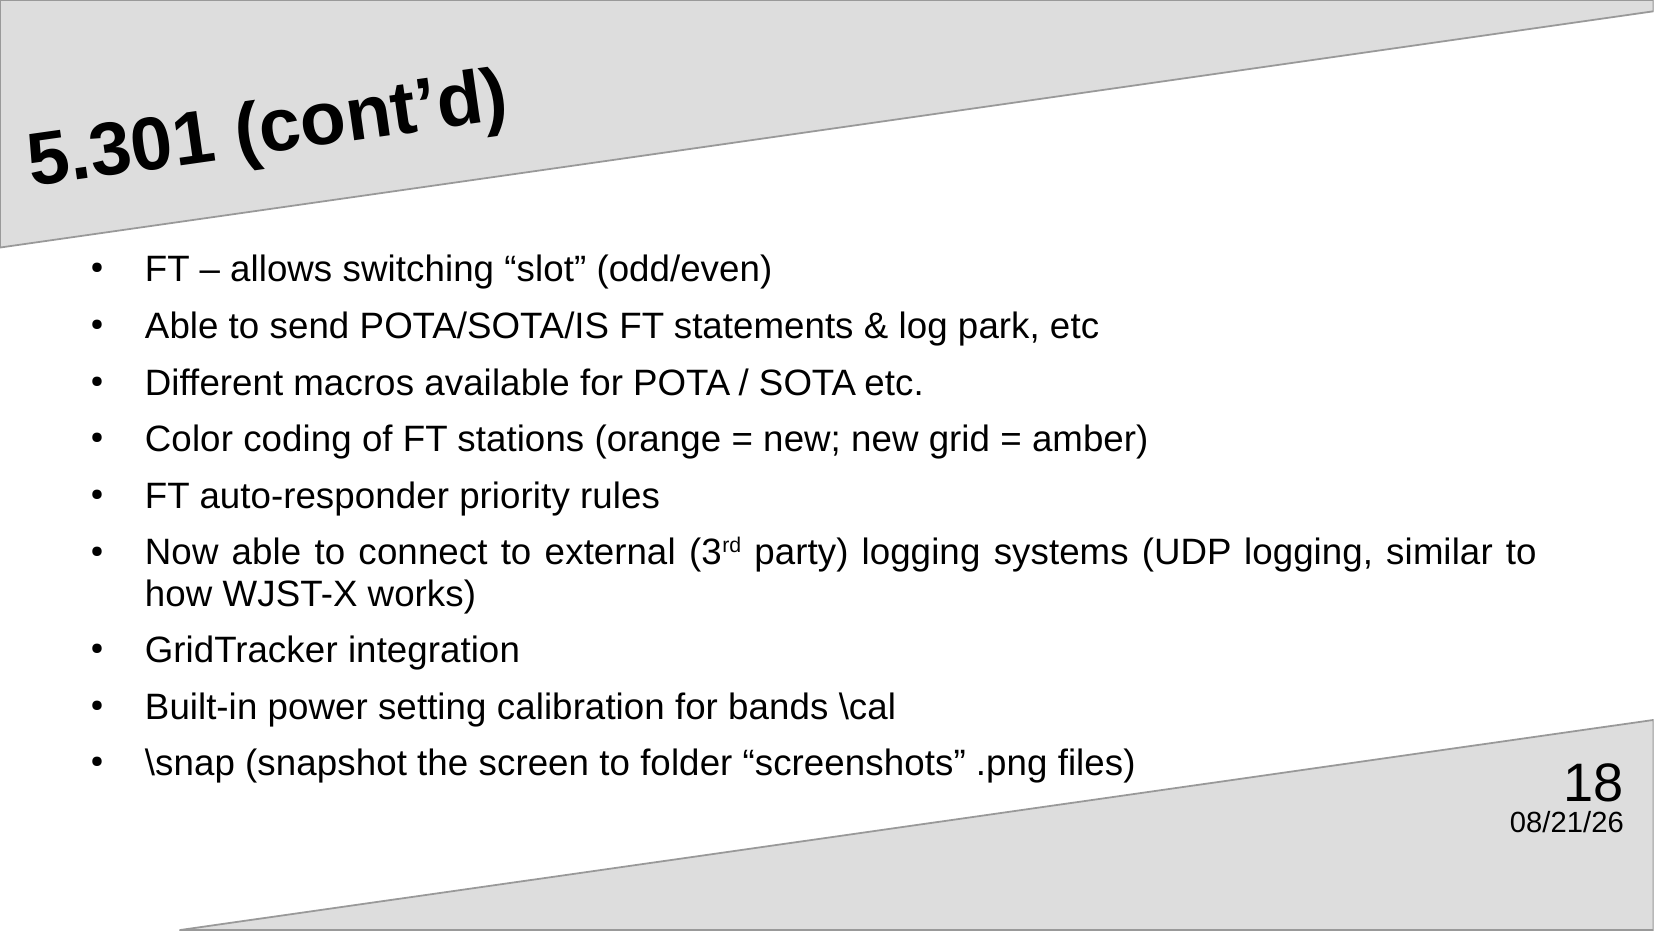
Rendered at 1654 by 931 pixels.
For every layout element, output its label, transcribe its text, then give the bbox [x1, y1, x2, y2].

title 5.301 (cont’d) [16, 0, 1501, 239]
list FT – allows switching “slot” (odd/even) Able to send POTA/SOTA/IS FT statements & log park, etc Different macros available for POTA / SOTA etc. Color coding of FT stations (orange = new; new grid = amber) FT auto-responder priority rules Now able to connect to external (3rd party) logging systems (UDP logging, similar to how WJST-X works) GridTracker integration Built-in power setting calibration for bands \cal \snap (snapshot the screen to folder “screenshots” .png files) [82, 248, 1538, 789]
